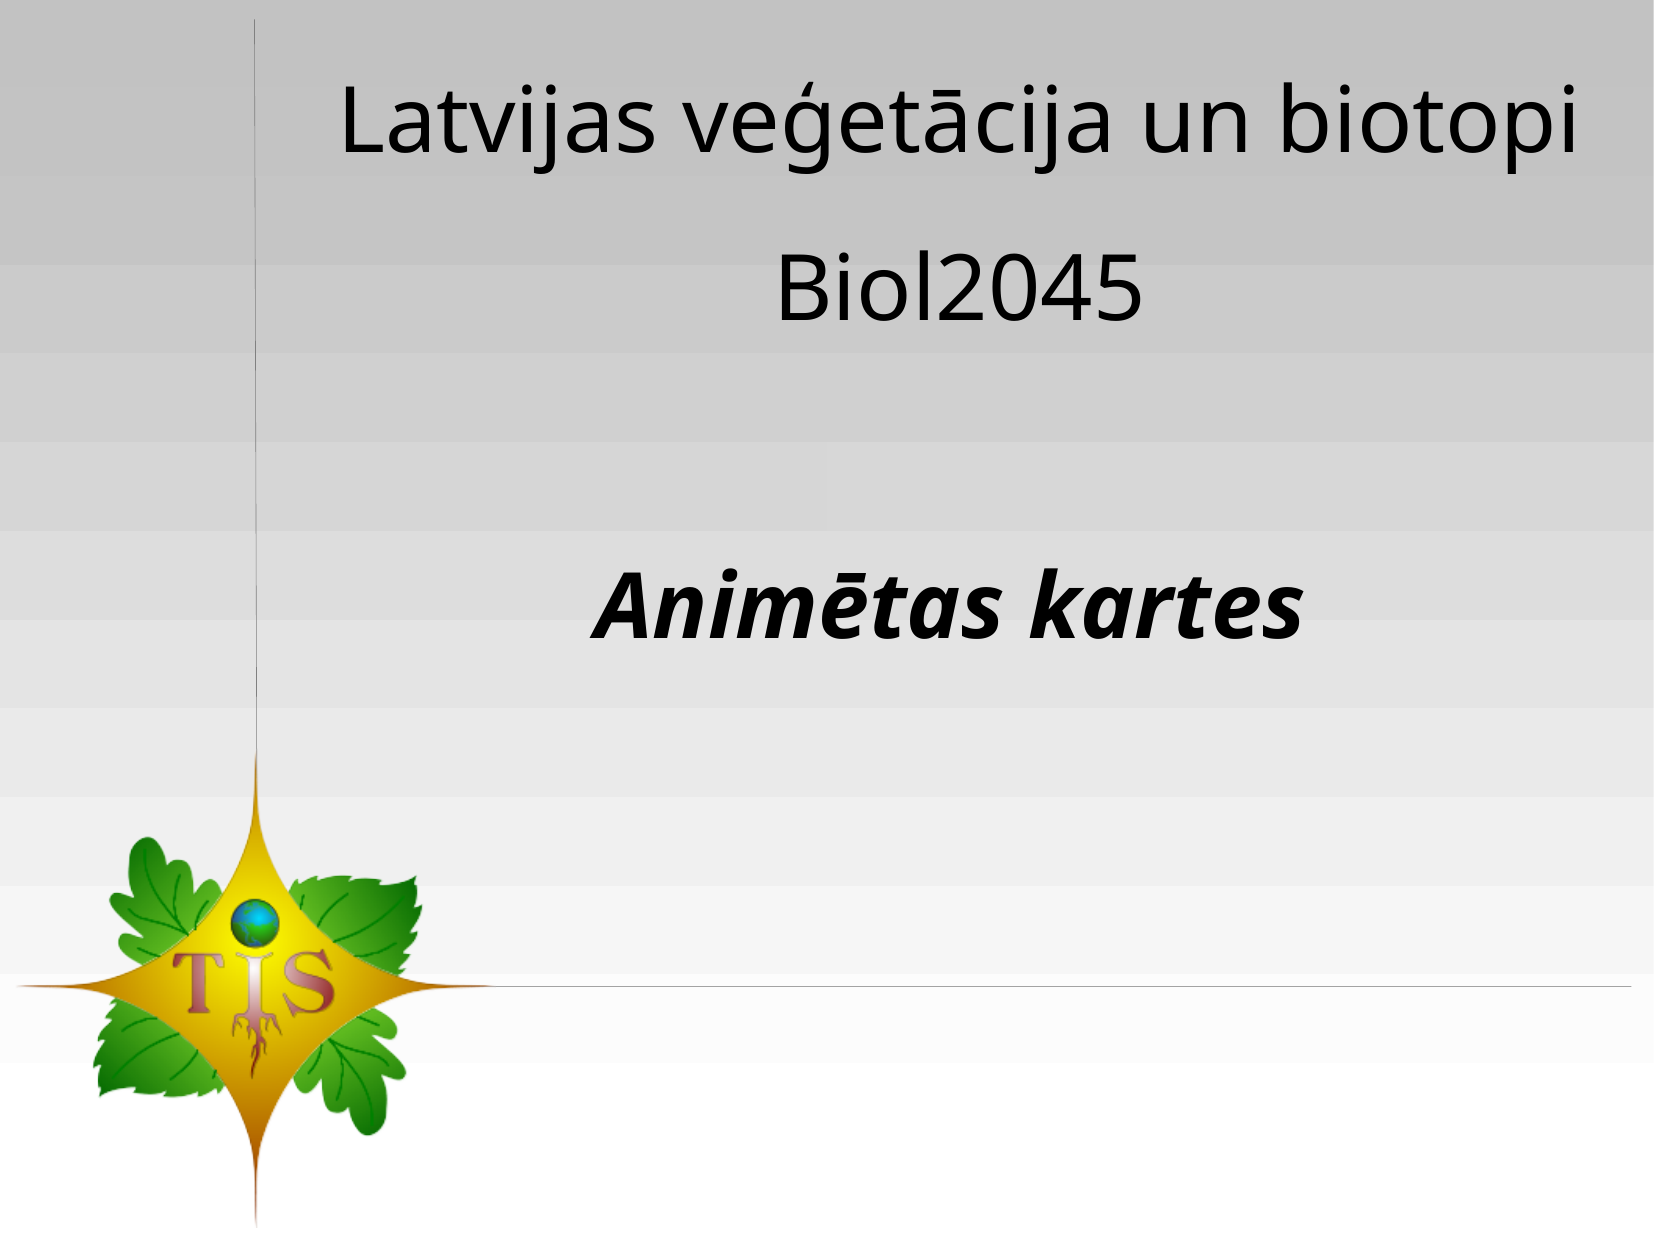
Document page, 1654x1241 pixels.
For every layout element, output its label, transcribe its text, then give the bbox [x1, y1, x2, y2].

title Animētas kartes [295, 324, 1607, 857]
picture [0, 0, 1654, 1241]
